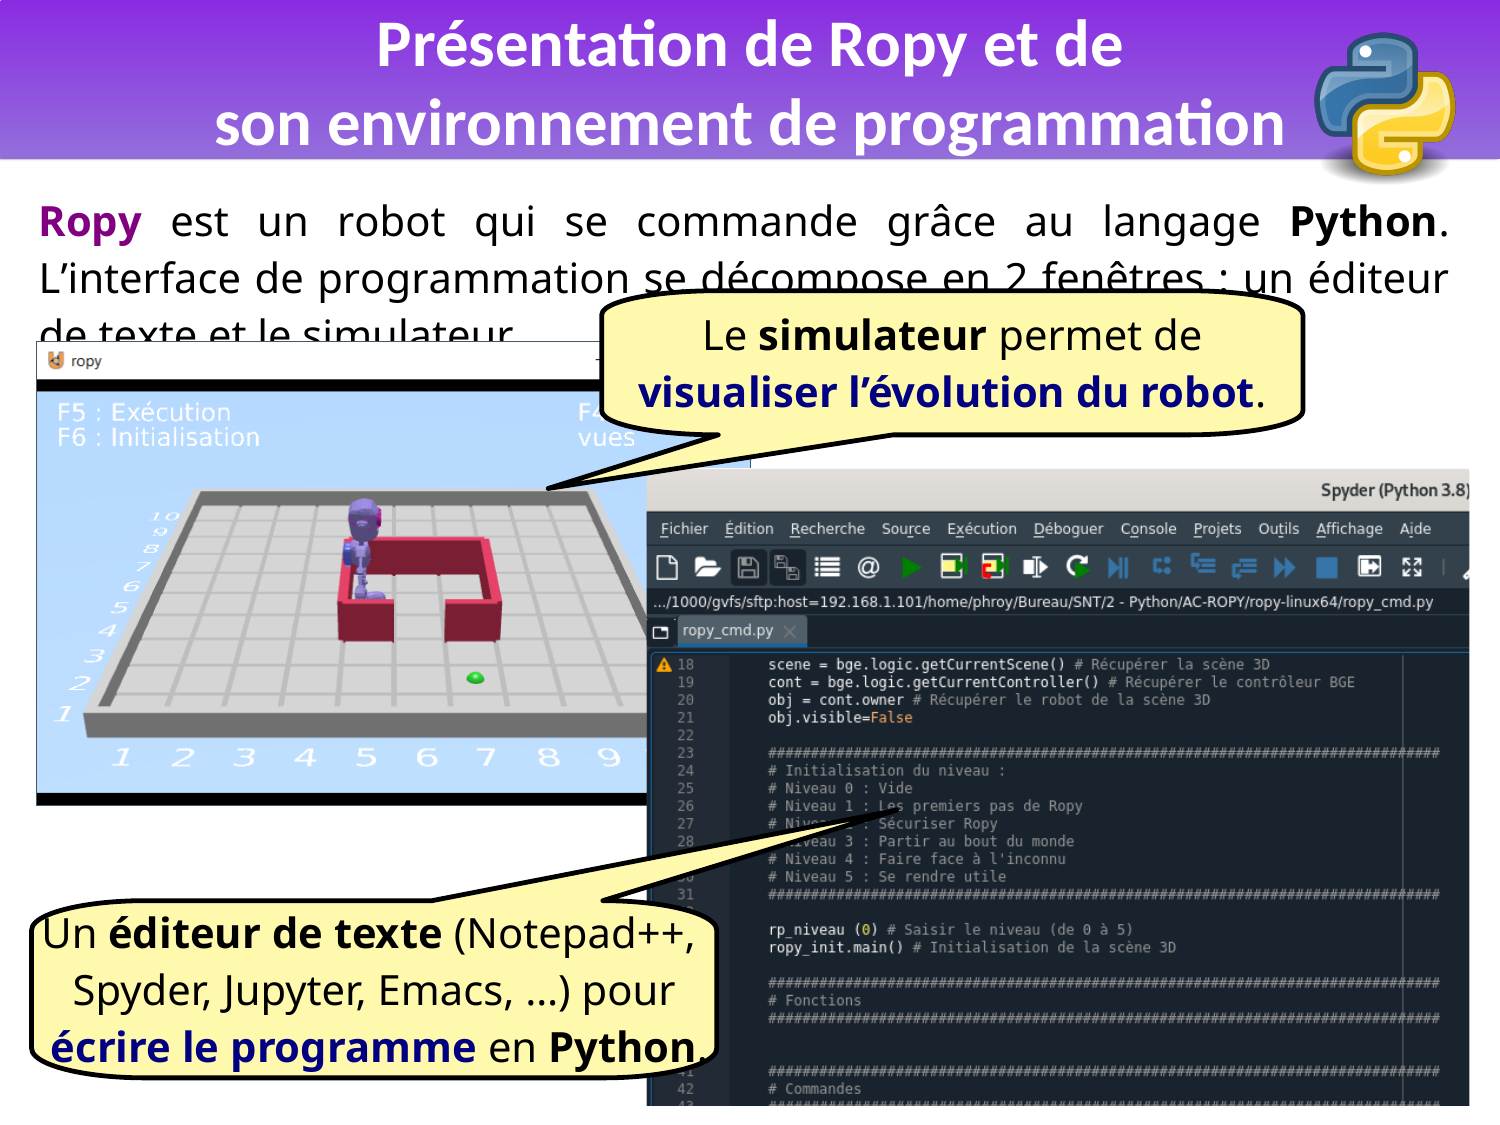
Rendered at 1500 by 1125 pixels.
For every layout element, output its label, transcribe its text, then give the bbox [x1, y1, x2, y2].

text_box Ropy est un robot qui se commande grâce au langage Python. L’interface de programmation se décompose en 2 fenêtres : un éditeur de texte et le simulateur. [23, 184, 1465, 325]
picture [1305, 29, 1465, 184]
text_box Présentation de Ropy et de son environnement de programmation [0, 0, 1500, 159]
picture [36, 341, 1470, 1106]
text_box Un éditeur de texte (Notepad++, Spyder, Jupyter, Emacs, …) pour écrire le programme en Python. [31, 810, 897, 1078]
text_box Le simulateur permet de visualiser l’évolution du robot. [548, 290, 1303, 489]
